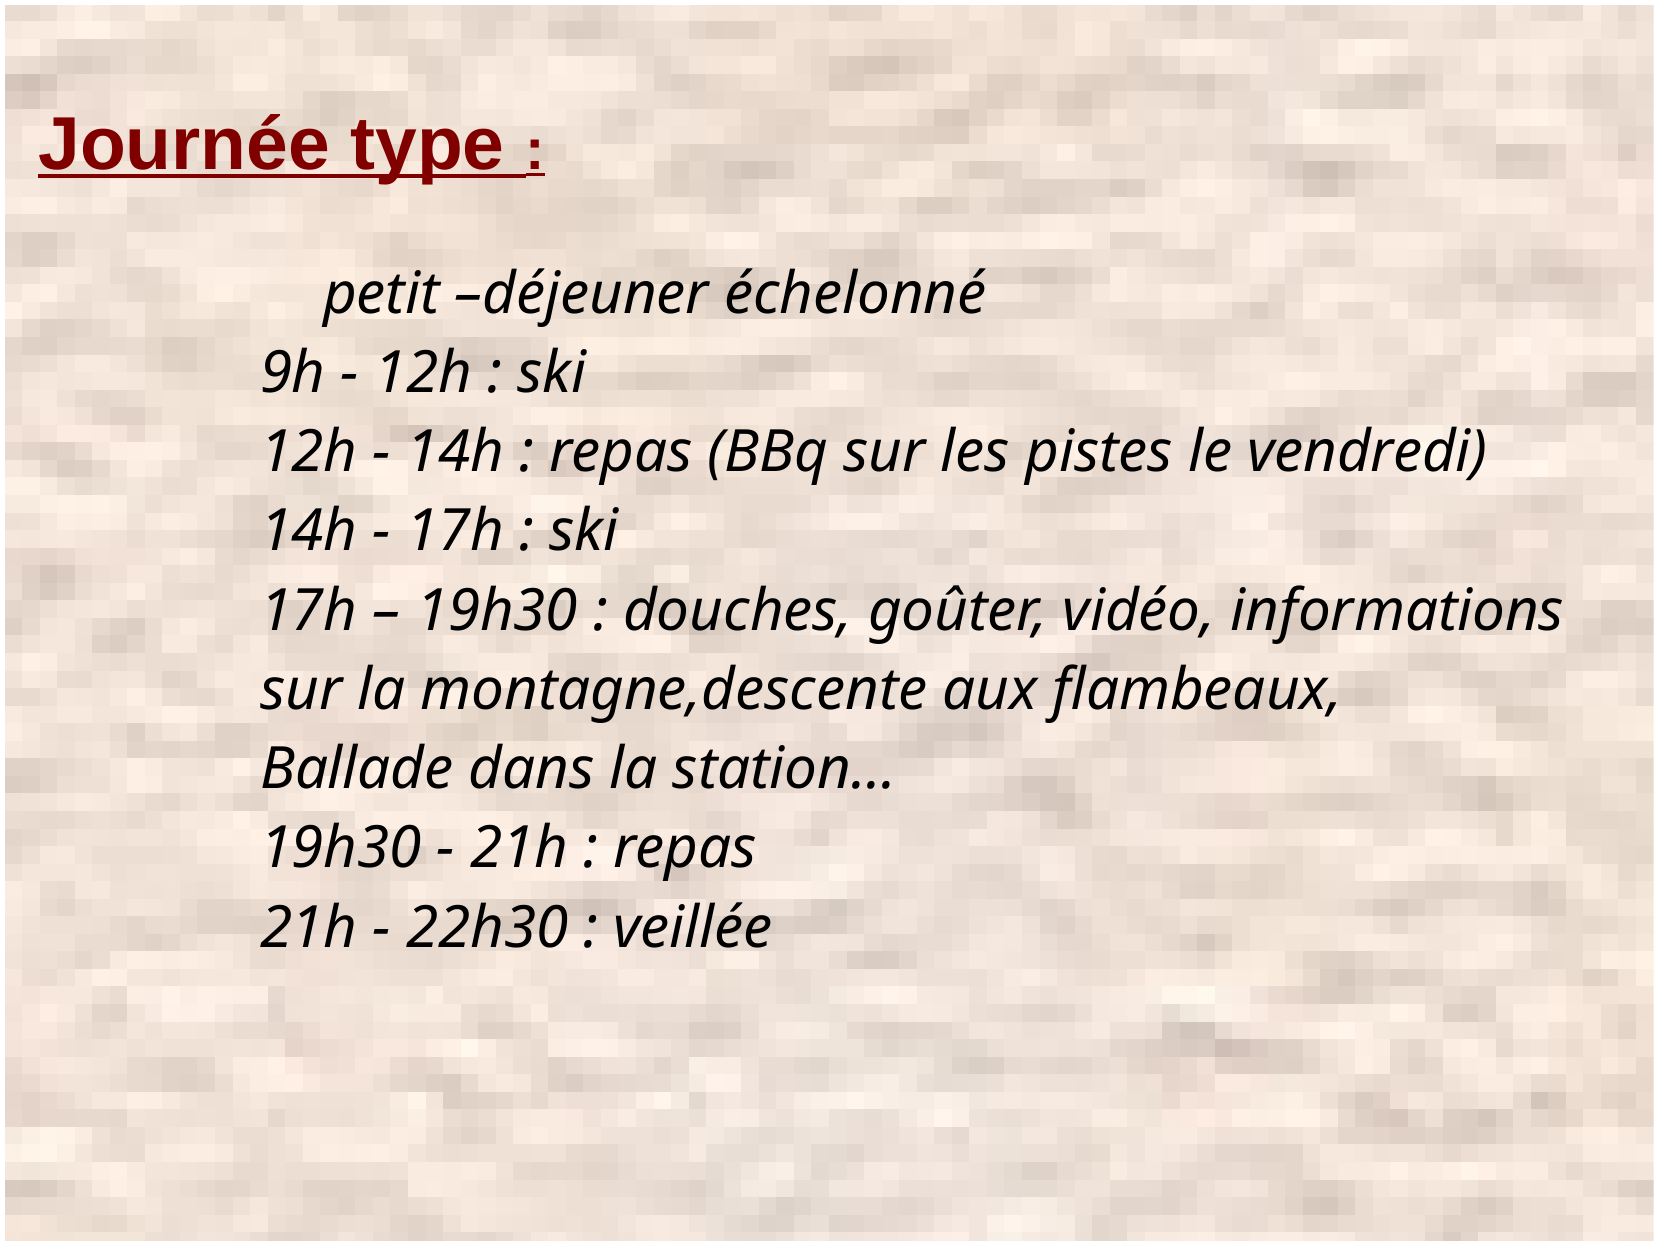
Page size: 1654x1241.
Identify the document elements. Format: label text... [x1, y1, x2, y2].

picture [5, 5, 1654, 1241]
text_box Journée type : petit –déjeuner échelonné 9h - 12h : ski 12h - 14h : repas (BBq sur les pistes le vendredi) 14h - 17h : ski 17h – 19h30 : douches, goûter, vidéo, informations sur la montagne,descente aux flambeaux, Ballade dans la station... 19h30 - 21h : repas 21h - 22h30 : veillée [23, 94, 1654, 1003]
